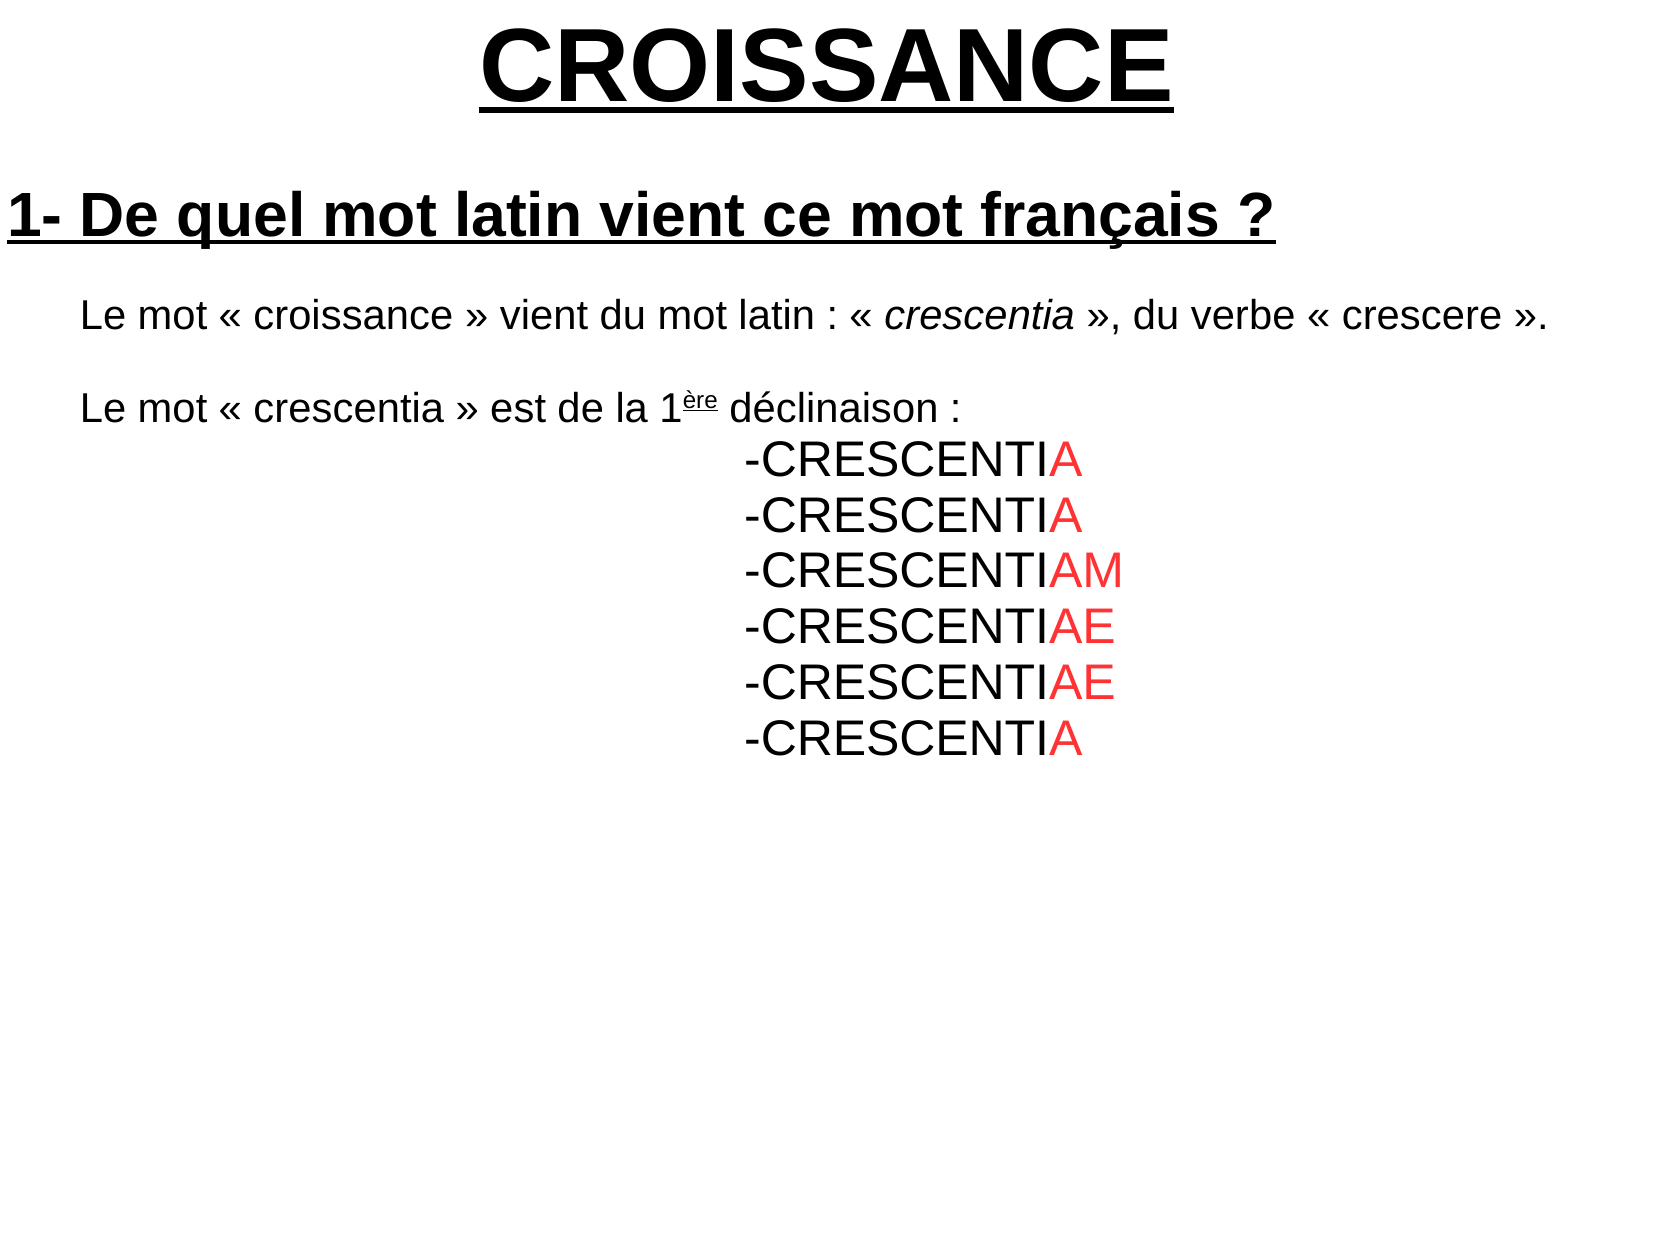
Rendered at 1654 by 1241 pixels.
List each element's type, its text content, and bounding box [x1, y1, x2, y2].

text_box CROISSANCE [0, 0, 1654, 243]
text_box 1- De quel mot latin vient ce mot français ? Le mot « croissance » vient du mot latin : « crescentia », du verbe « crescere ». Le mot « crescentia » est de la 1ère déclinaison : -CRESCENTIA -CRESCENTIA -CRESCENTIAM -CRESCENTIAE -CRESCENTIAE -CRESCENTIA [0, 172, 1571, 887]
